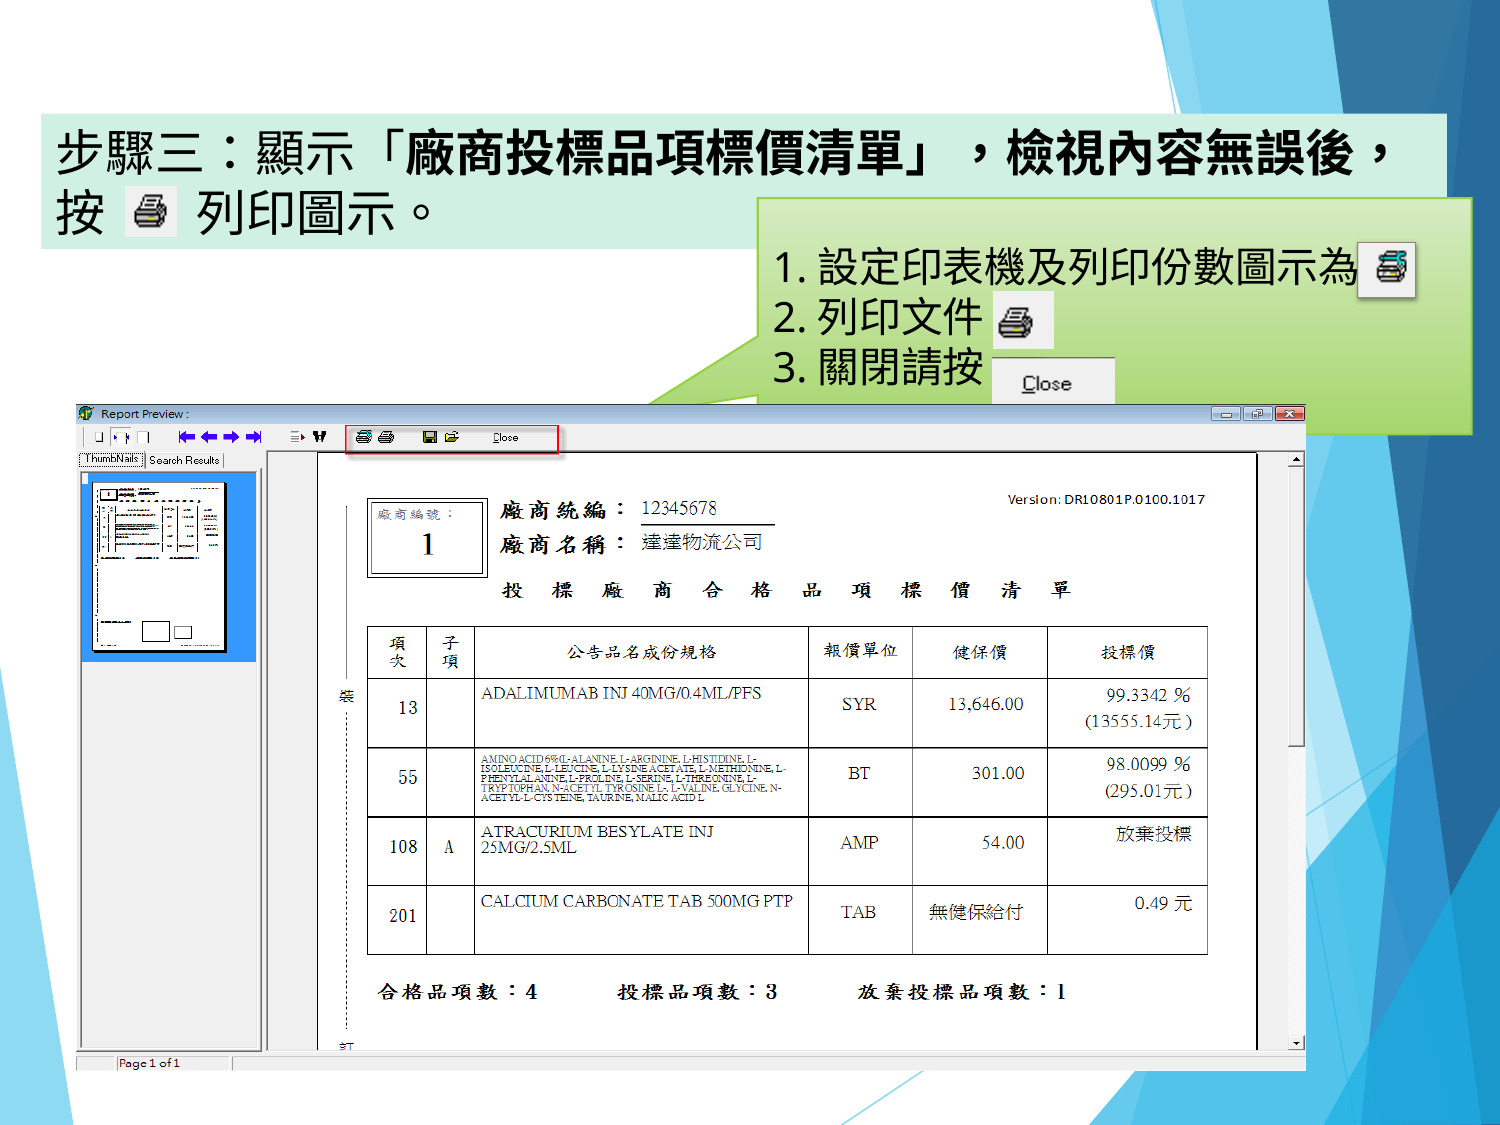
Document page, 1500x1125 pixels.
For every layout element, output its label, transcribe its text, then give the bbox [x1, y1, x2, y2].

text_box 1.設定印表機及列印份數圖示為 2.列印文件 3.關閉請按 [649, 198, 1472, 435]
picture [76, 357, 1306, 1071]
picture [993, 291, 1054, 349]
picture [125, 186, 177, 237]
text_box 步驟三：顯示「廠商投標品項標價清單」，檢視內容無誤後，按 列印圖示。 [41, 113, 1447, 249]
picture [1350, 237, 1422, 308]
